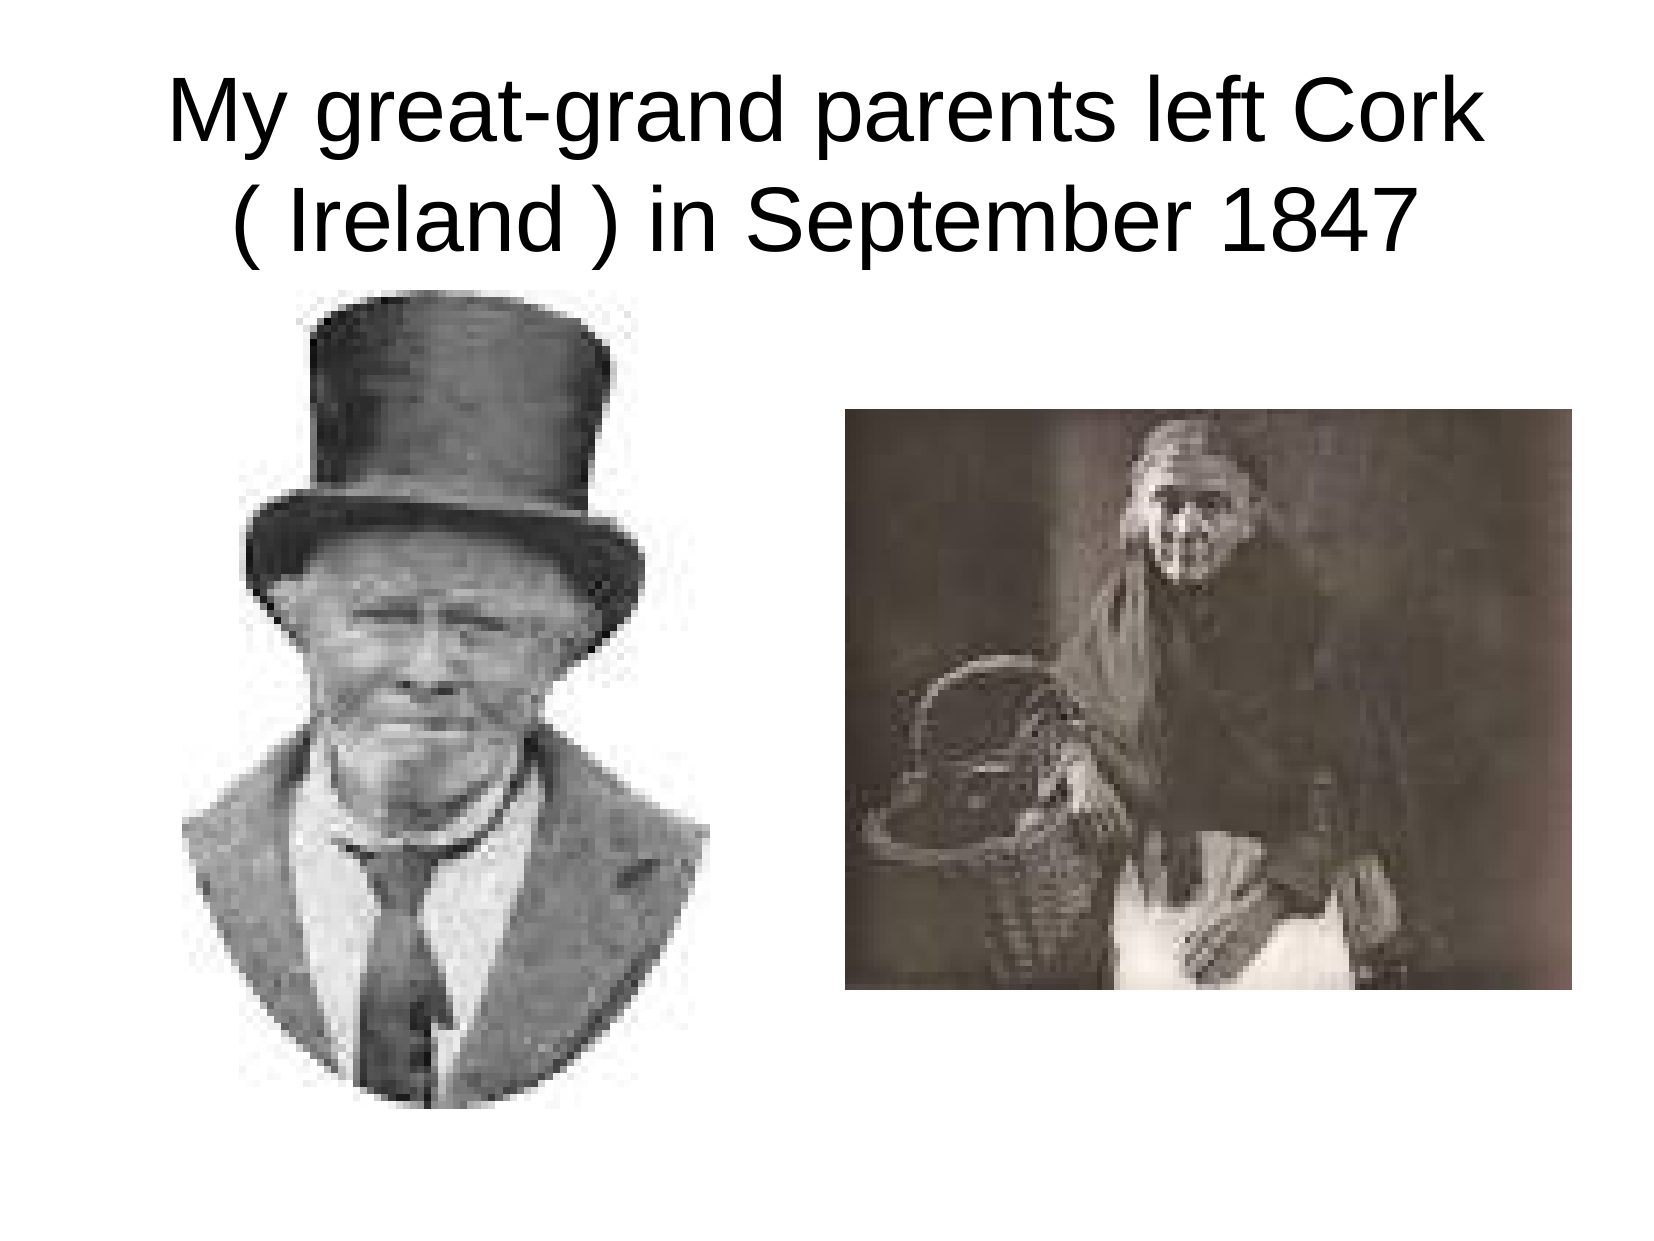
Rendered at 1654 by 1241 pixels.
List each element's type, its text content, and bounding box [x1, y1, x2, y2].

title My great-grand parents left Cork ( Ireland ) in September 1847 [82, 49, 1571, 257]
picture [845, 409, 1572, 990]
picture [182, 290, 710, 1109]
